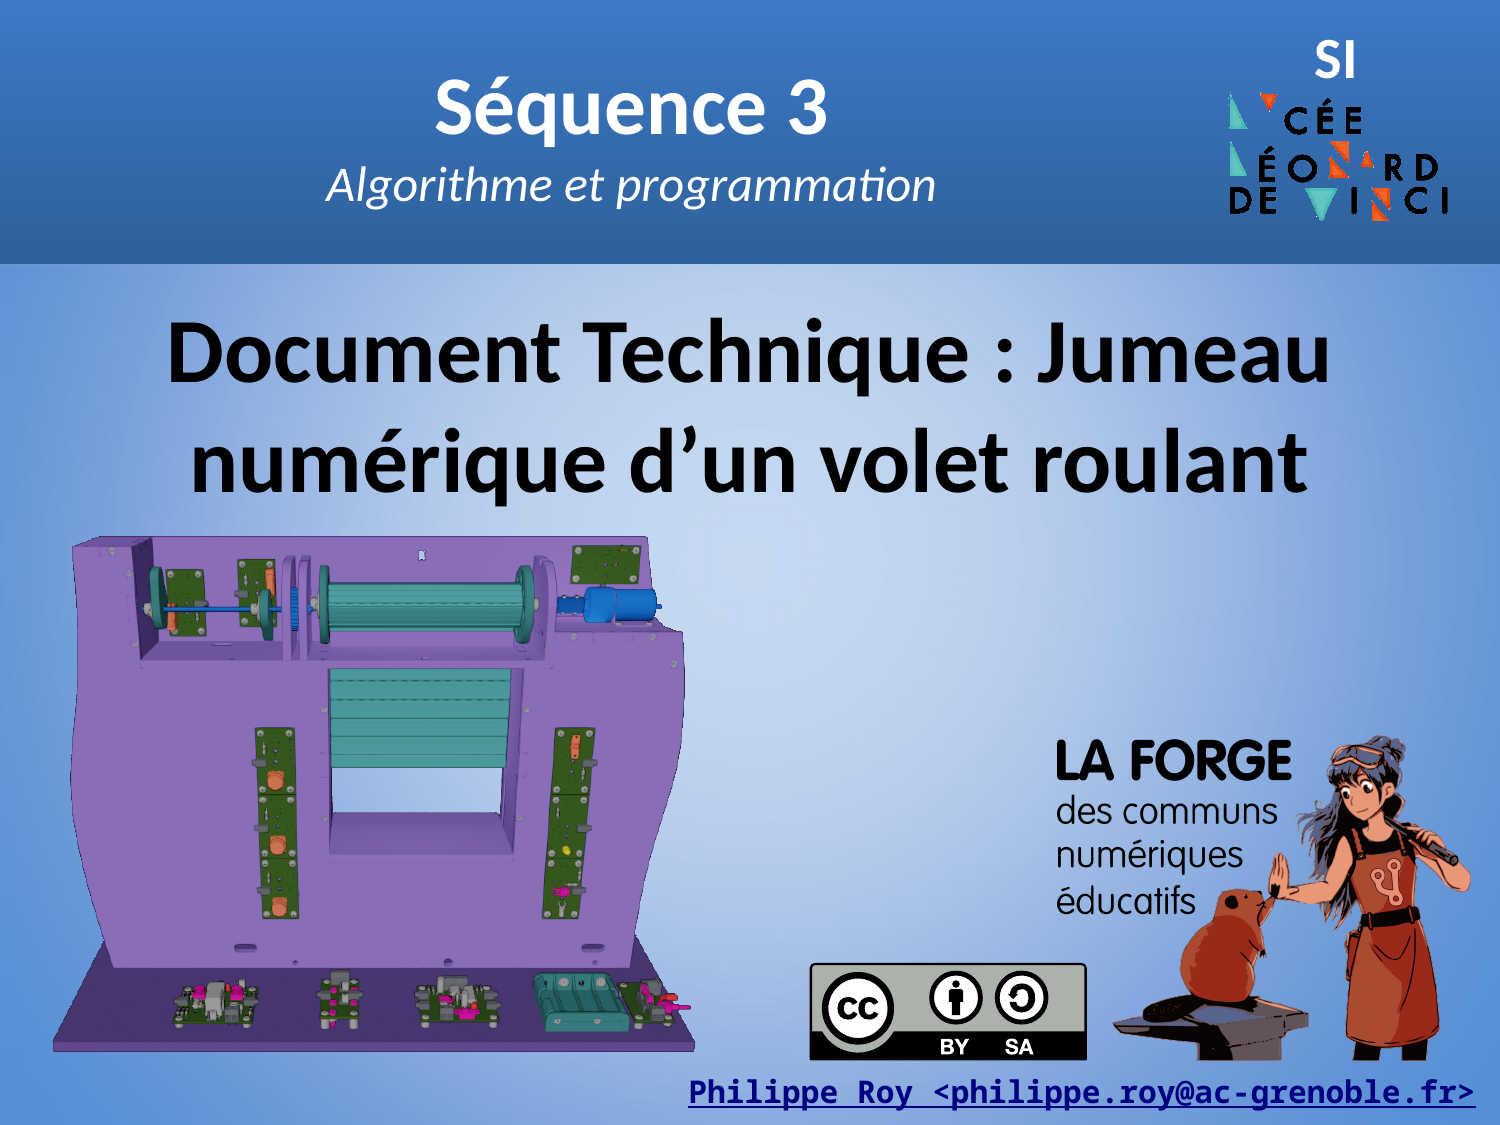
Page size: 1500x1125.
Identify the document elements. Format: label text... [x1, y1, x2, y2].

title Séquence 3 Algorithme et programmation [0, 0, 1500, 264]
text_box SI [1226, 12, 1447, 87]
picture [0, 579, 1500, 1125]
text_box Document Technique : Jumeau numérique d’un volet roulant [0, 283, 1500, 579]
text_box Philippe Roy <philippe.roy@ac-grenoble.fr> [356, 1068, 1491, 1115]
picture [1224, 87, 1450, 224]
picture [0, 264, 1500, 283]
